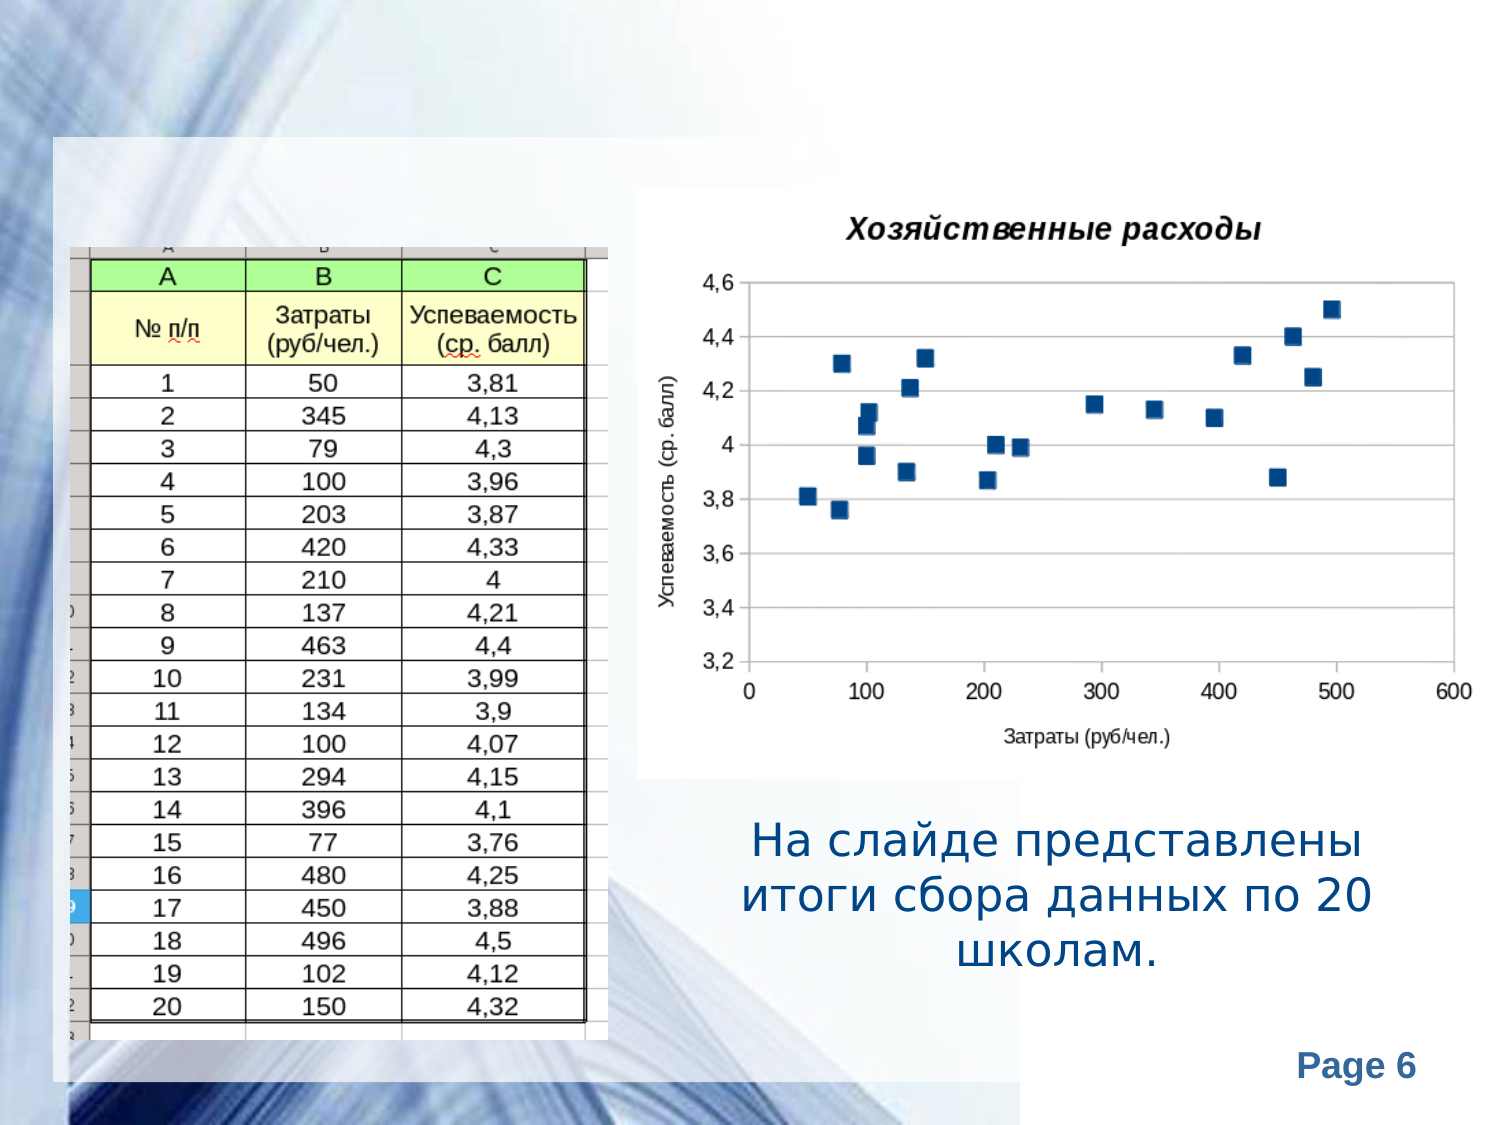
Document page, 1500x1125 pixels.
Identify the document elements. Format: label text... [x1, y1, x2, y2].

picture [0, 0, 1500, 1125]
text_box На слайде представлены итоги сбора данных по 20 школам. [673, 803, 1441, 1004]
